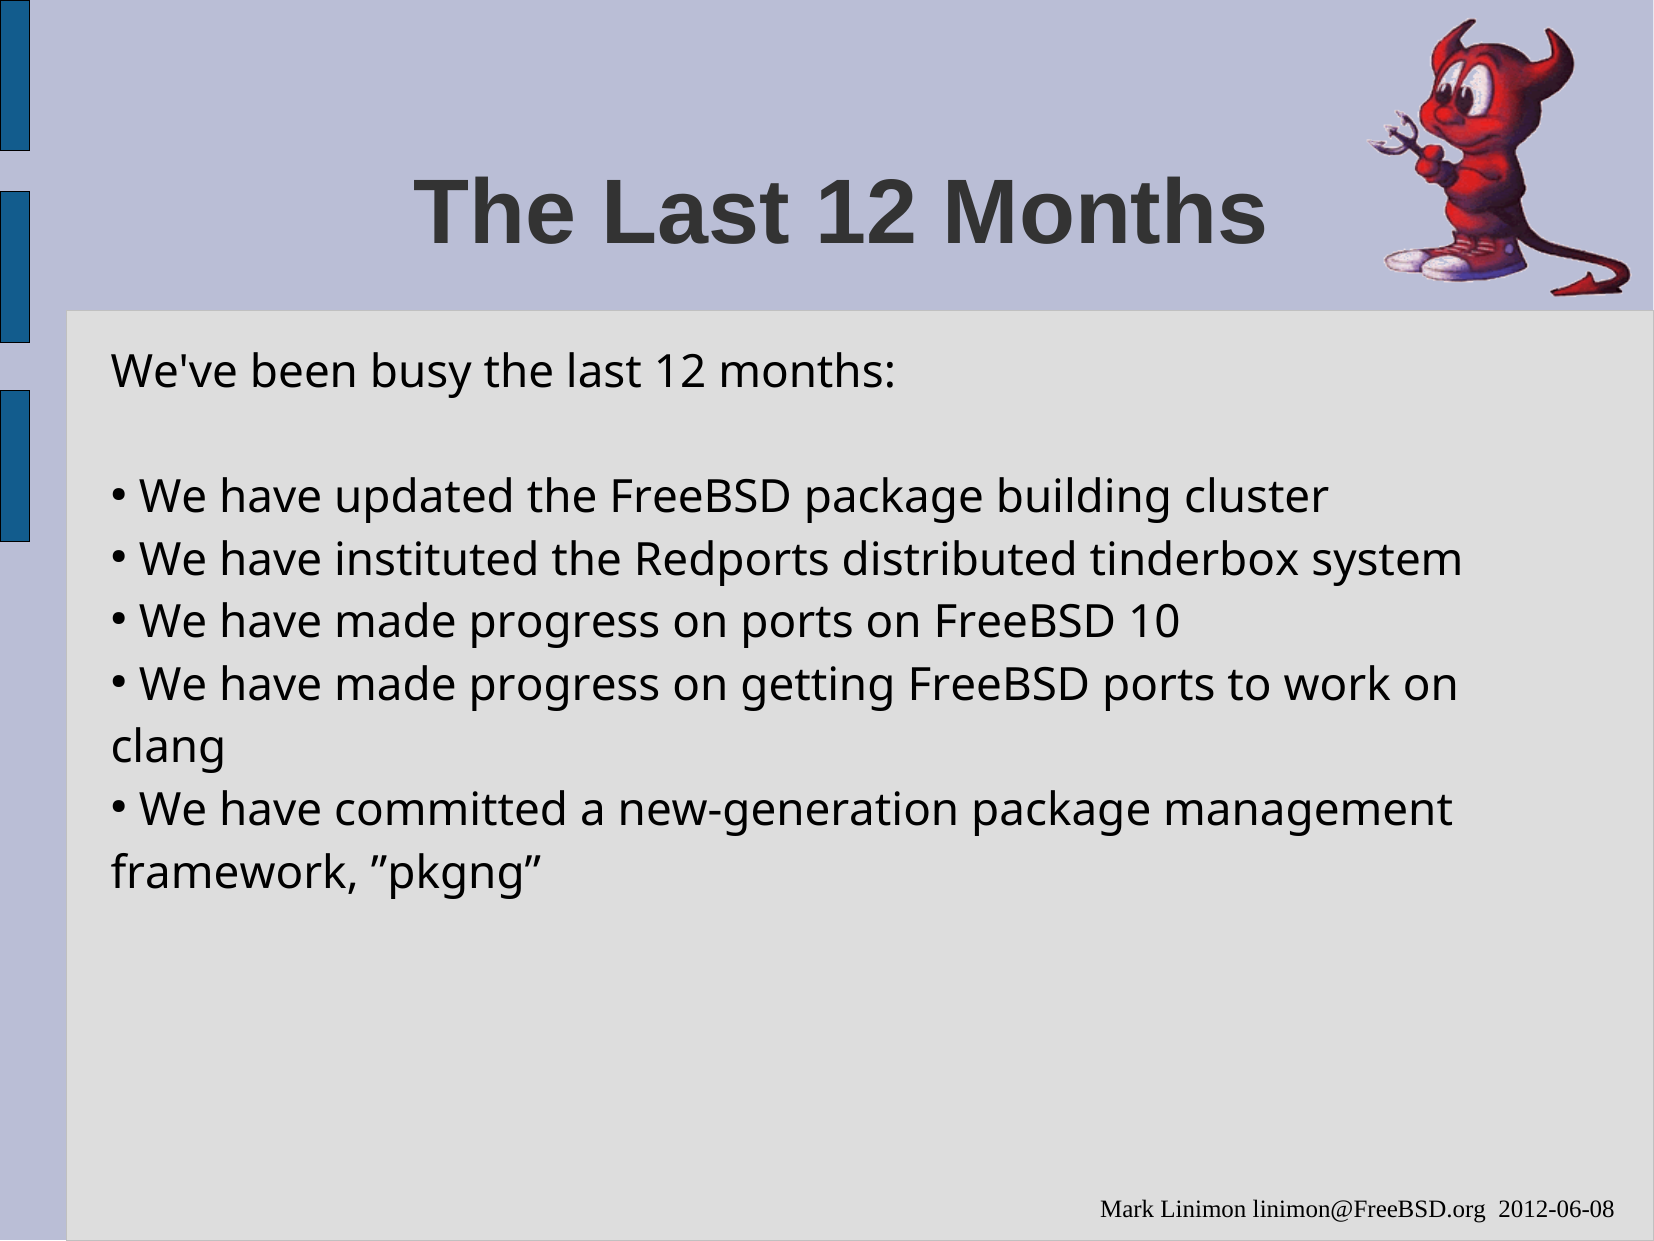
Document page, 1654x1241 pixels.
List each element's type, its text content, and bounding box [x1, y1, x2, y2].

picture [1361, 14, 1635, 300]
text_box Mark Linimon linimon@FreeBSD.org 2012-06-08 [1100, 1195, 1639, 1225]
text_box We've been busy the last 12 months: We have updated the FreeBSD package building cluster We have instituted the Redports distributed tinderbox system We have made progress on ports on FreeBSD 10 We have made progress on getting FreeBSD ports to work on clang We have committed a new-generation package management framework, ”pkgng” [110, 338, 1524, 1147]
title The Last 12 Months [135, 108, 1548, 316]
